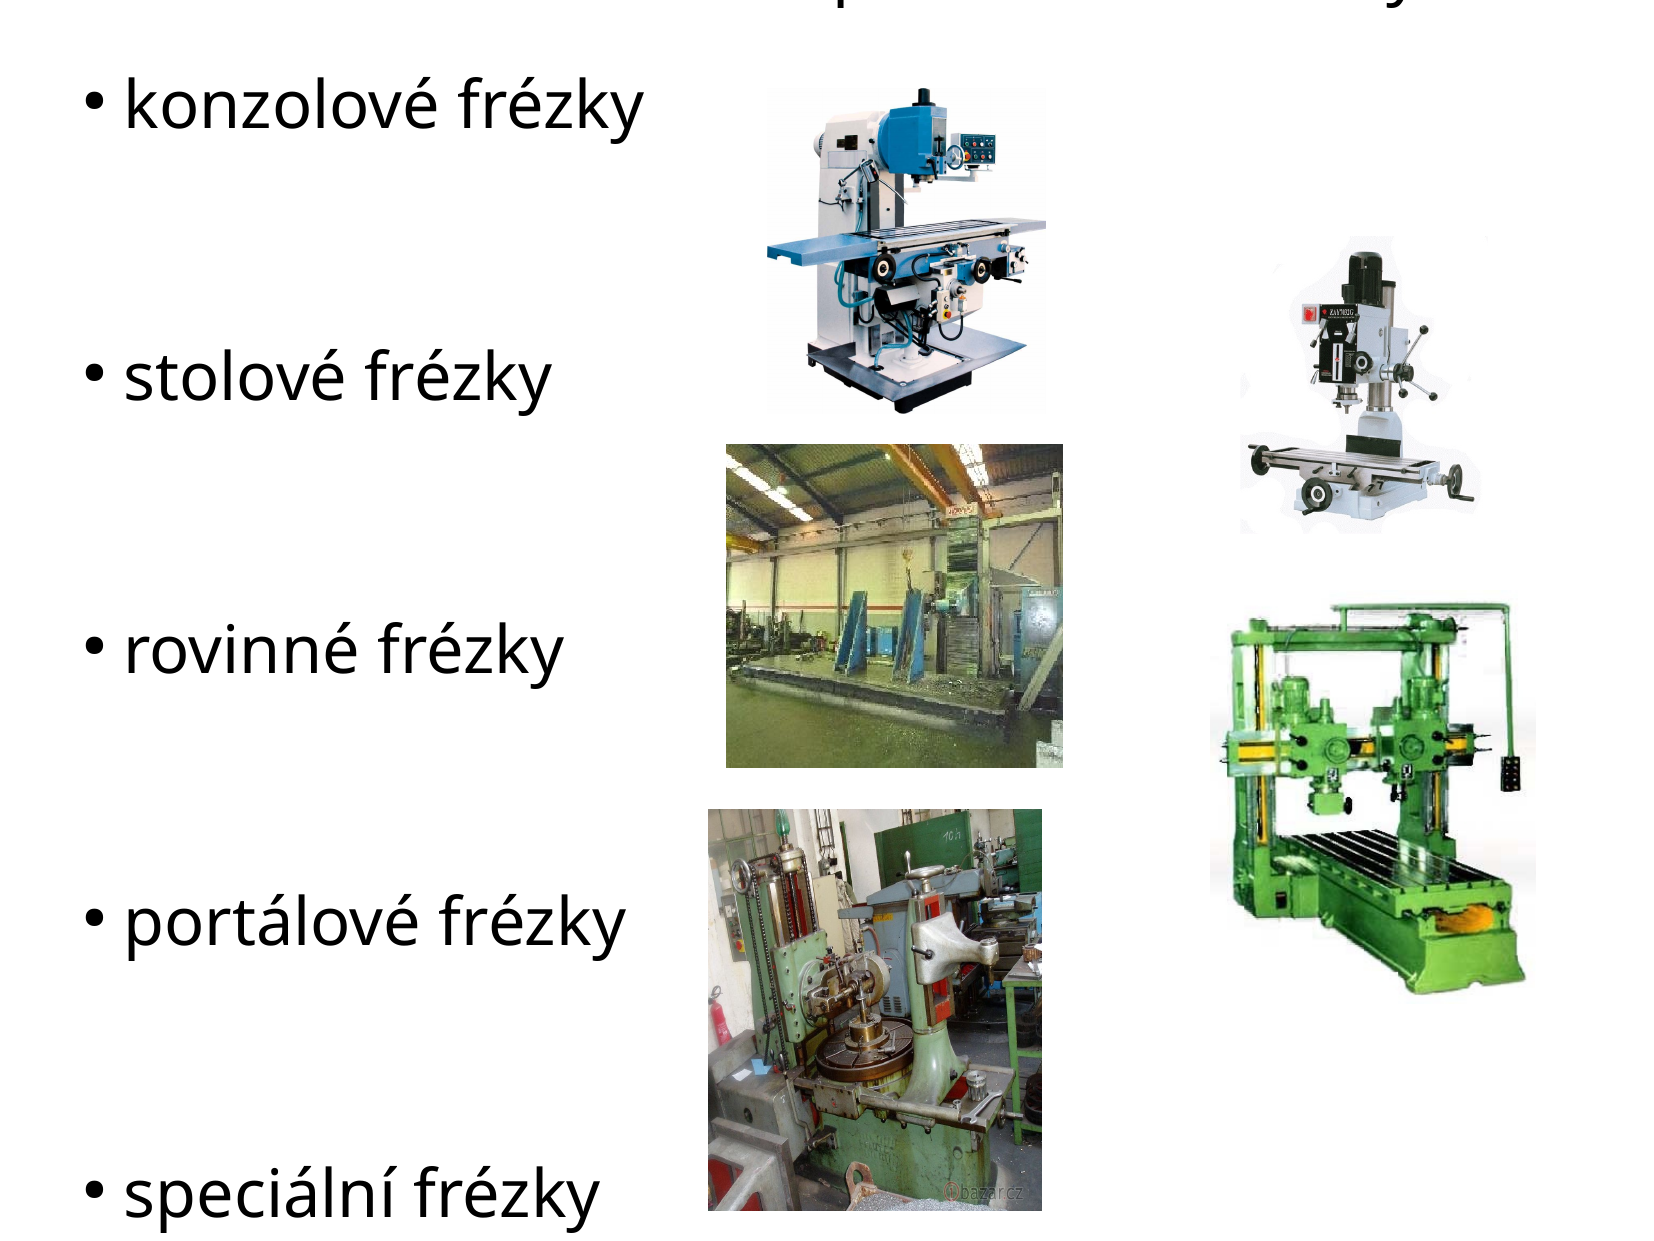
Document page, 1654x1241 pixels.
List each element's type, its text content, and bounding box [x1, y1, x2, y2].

picture [726, 444, 1063, 768]
picture [1240, 236, 1488, 534]
picture [1210, 590, 1536, 1004]
subtitle Dle konstrukce a druhu prací dělíme frézky na: konzolové frézky stolové frézky rovinné frézky portálové frézky speciální frézky [82, 17, 1571, 1142]
picture [708, 809, 1042, 1211]
picture [767, 88, 1046, 414]
